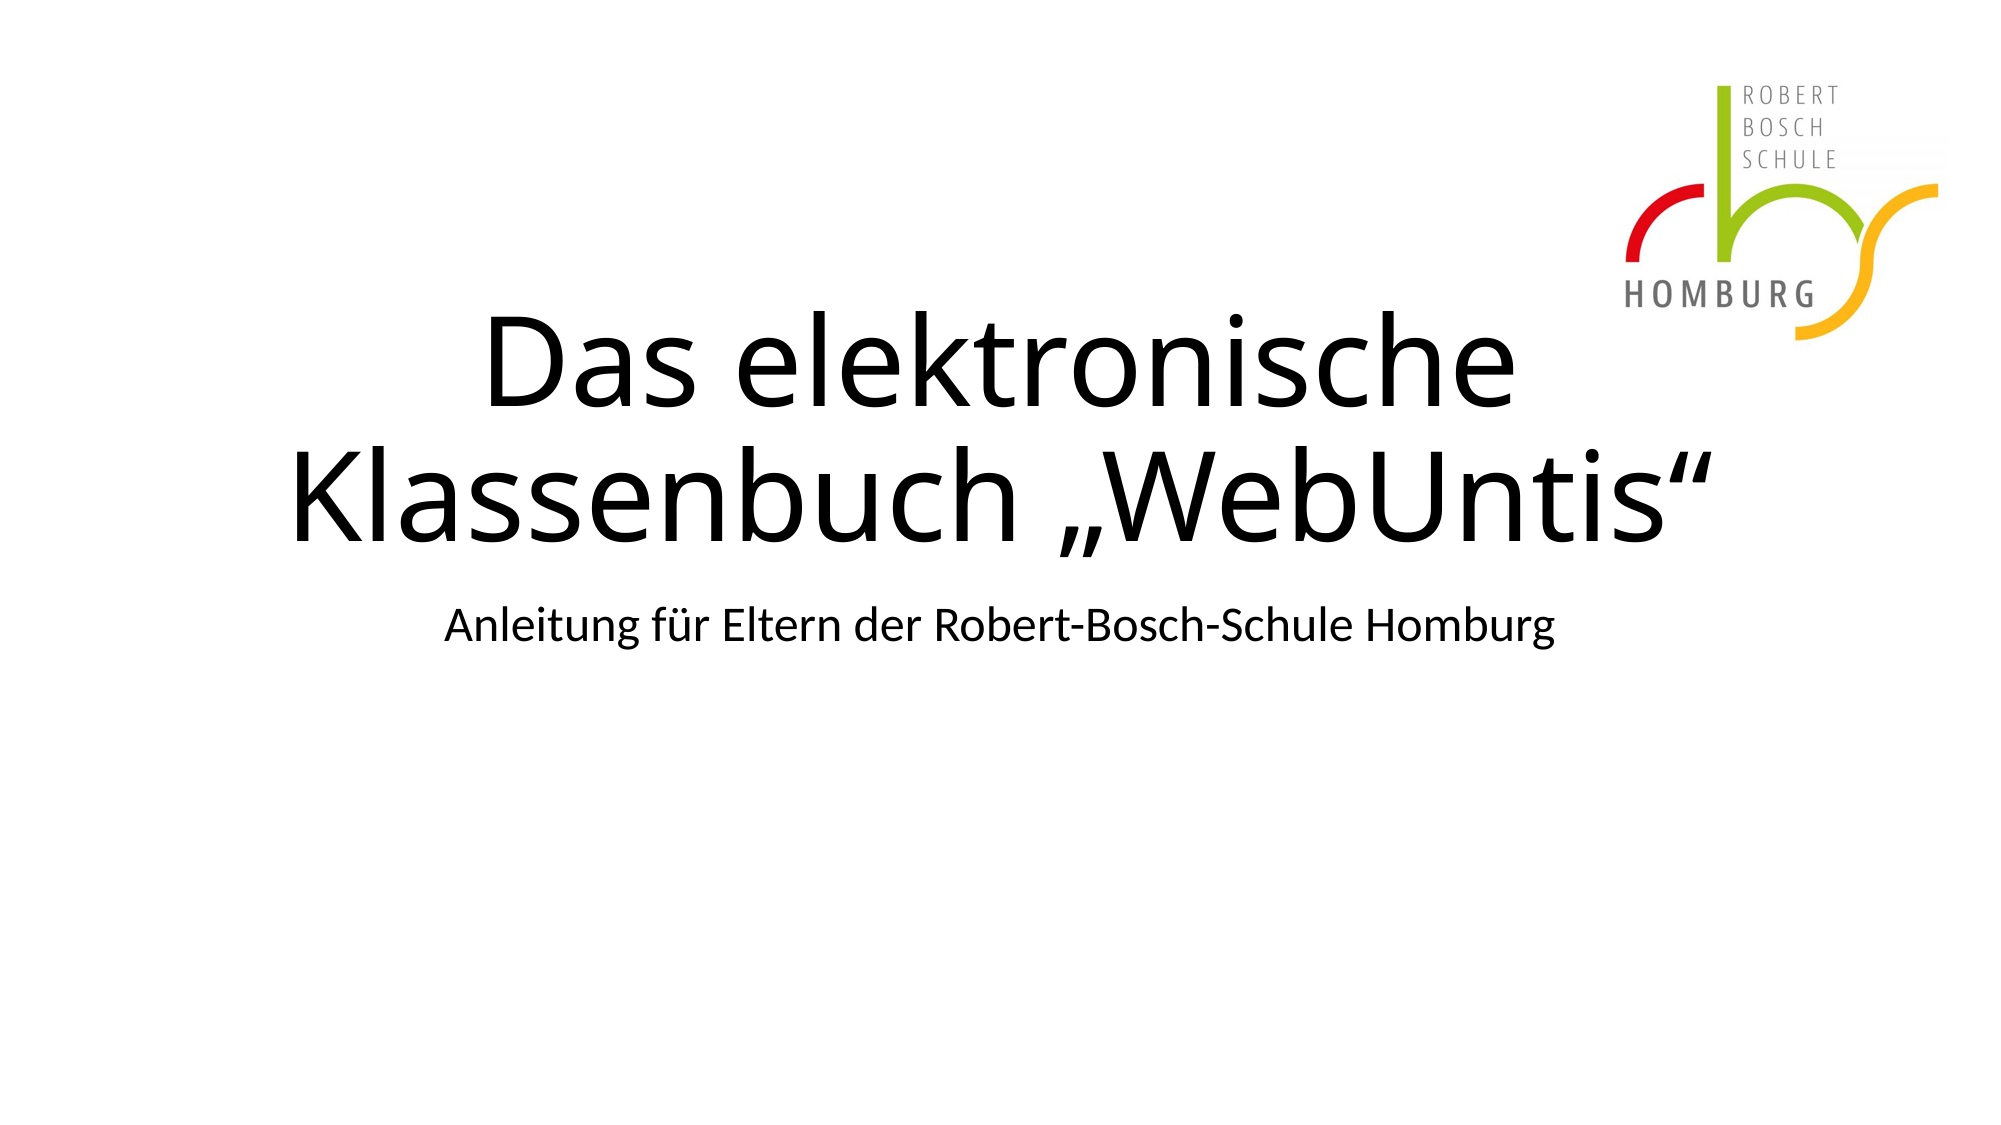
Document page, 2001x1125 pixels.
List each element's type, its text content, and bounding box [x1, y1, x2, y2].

picture [1616, 47, 1948, 379]
subtitle Anleitung für Eltern der Robert-Bosch-Schule Homburg [249, 590, 1750, 863]
title Das elektronische Klassenbuch „WebUntis“ [249, 184, 1750, 576]
